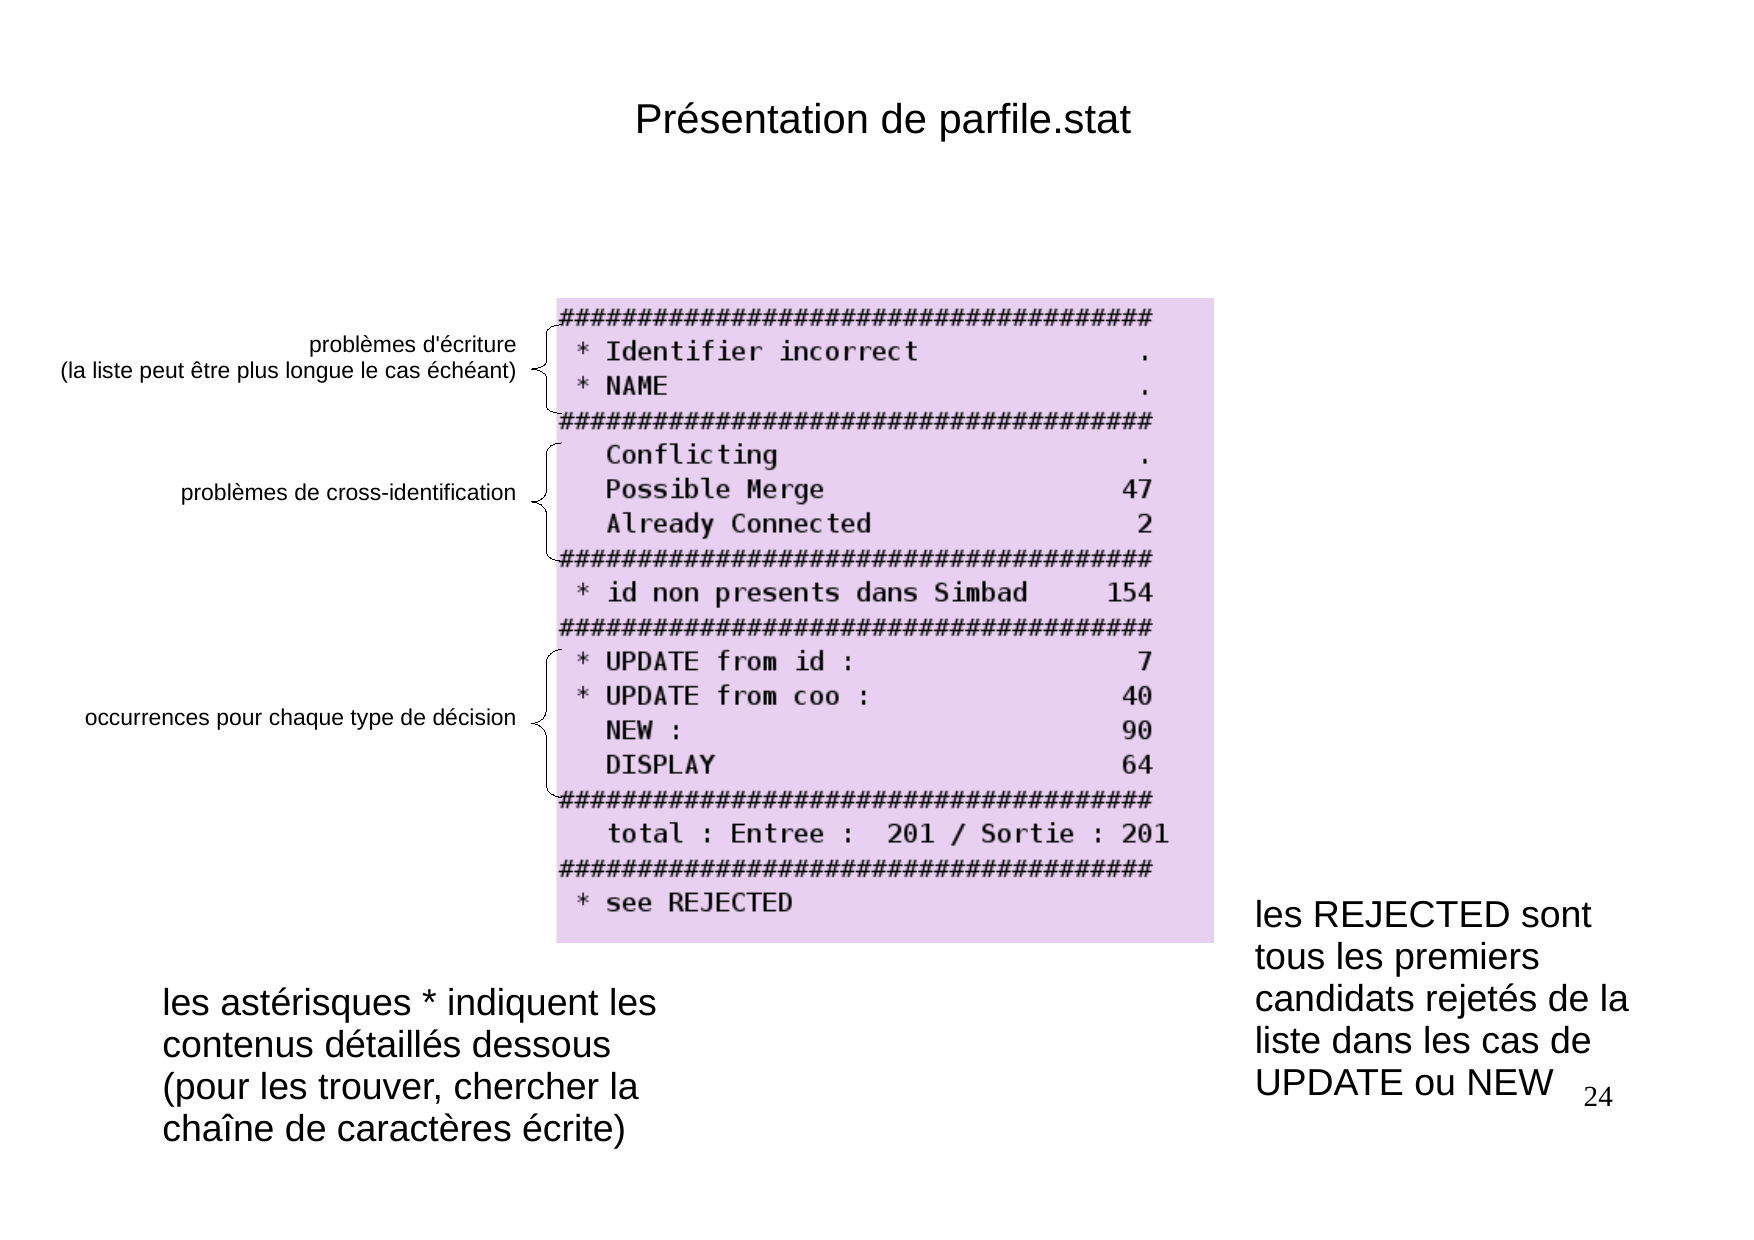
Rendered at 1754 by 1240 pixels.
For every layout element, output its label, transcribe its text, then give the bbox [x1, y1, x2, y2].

text_box occurrences pour chaque type de décision [29, 697, 532, 739]
picture [556, 298, 1214, 943]
text_box Présentation de parfile.stat [620, 88, 1182, 150]
text_box problèmes de cross-identification [29, 472, 532, 513]
text_box problèmes d'écriture (la liste peut être plus longue le cas échéant) [29, 324, 532, 391]
text_box les astérisques * indiquent les contenus détaillés dessous (pour les trouver, chercher la chaîne de caractères écrite) [147, 974, 709, 1158]
text_box les REJECTED sont tous les premiers candidats rejetés de la liste dans les cas de UPDATE ou NEW [1240, 885, 1684, 1111]
